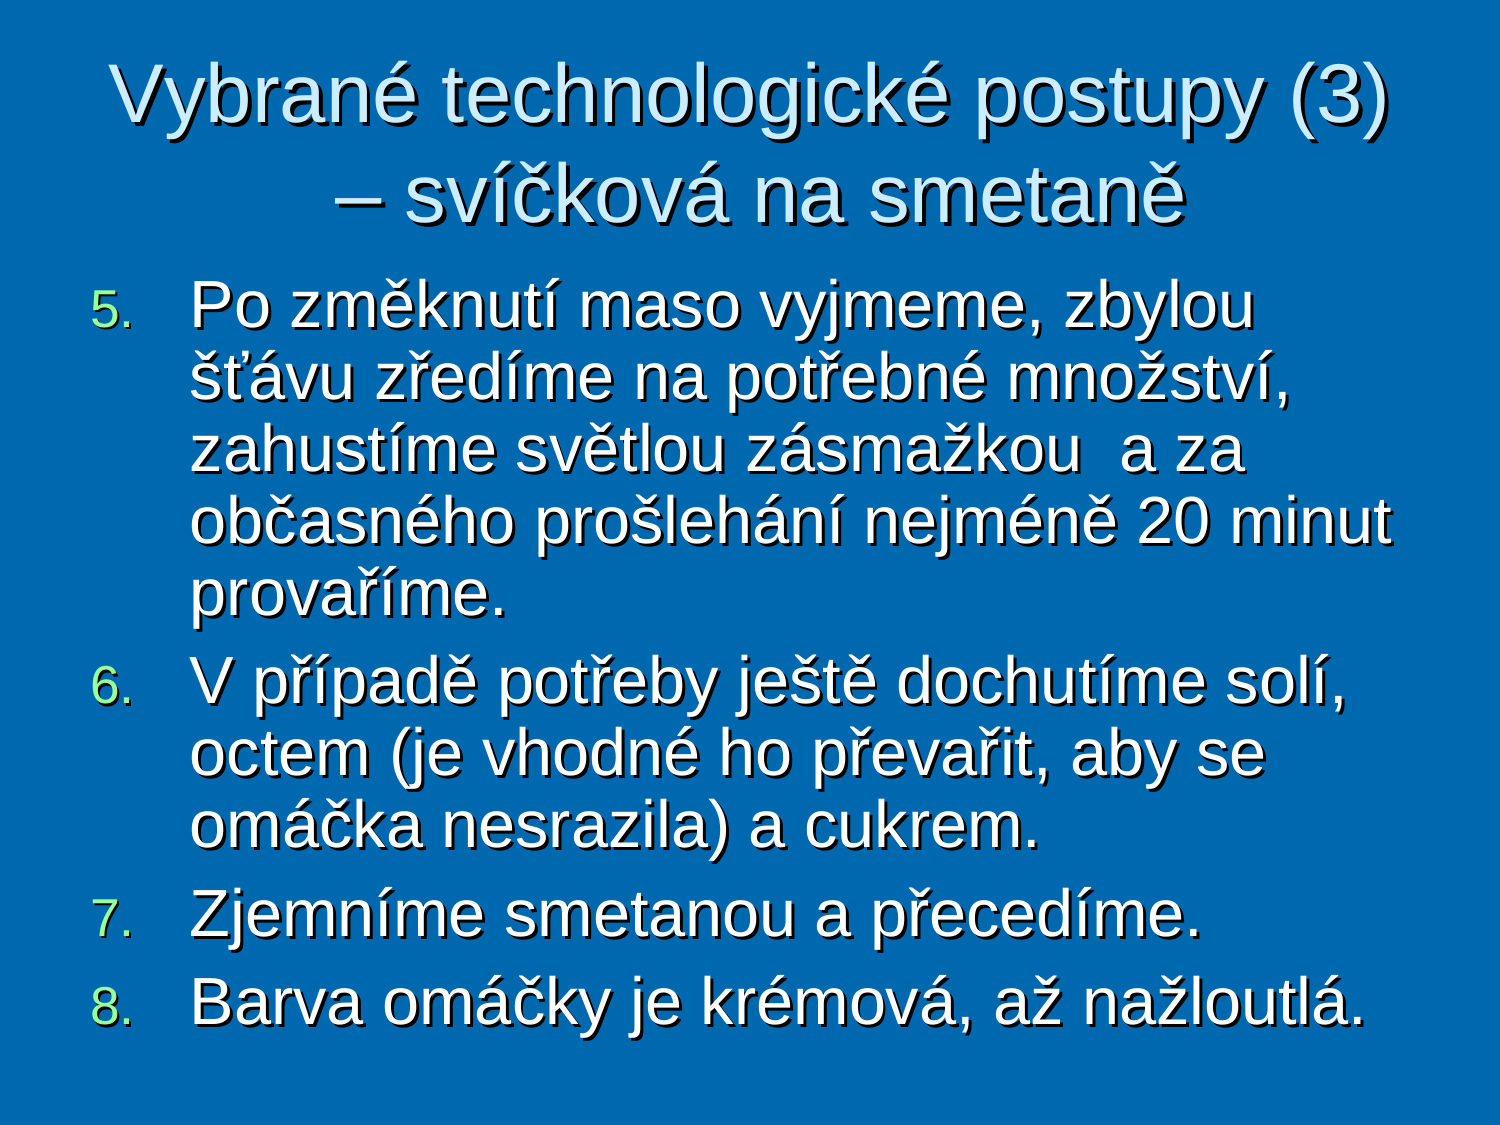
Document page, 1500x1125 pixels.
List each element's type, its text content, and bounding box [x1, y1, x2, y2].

list Po změknutí maso vyjmeme, zbylou šťávu zředíme na potřebné množství, zahustíme světlou zásmažkou a za občasného prošlehání nejméně 20 minut provaříme. V případě potřeby ještě dochutíme solí, octem (je vhodné ho převařit, aby se omáčka nesrazila) a cukrem. Zjemníme smetanou a přecedíme. Barva omáčky je krémová, až nažloutlá. [75, 262, 1426, 1071]
title Vybrané technologické postupy (3) – svíčková na smetaně [75, 31, 1426, 247]
